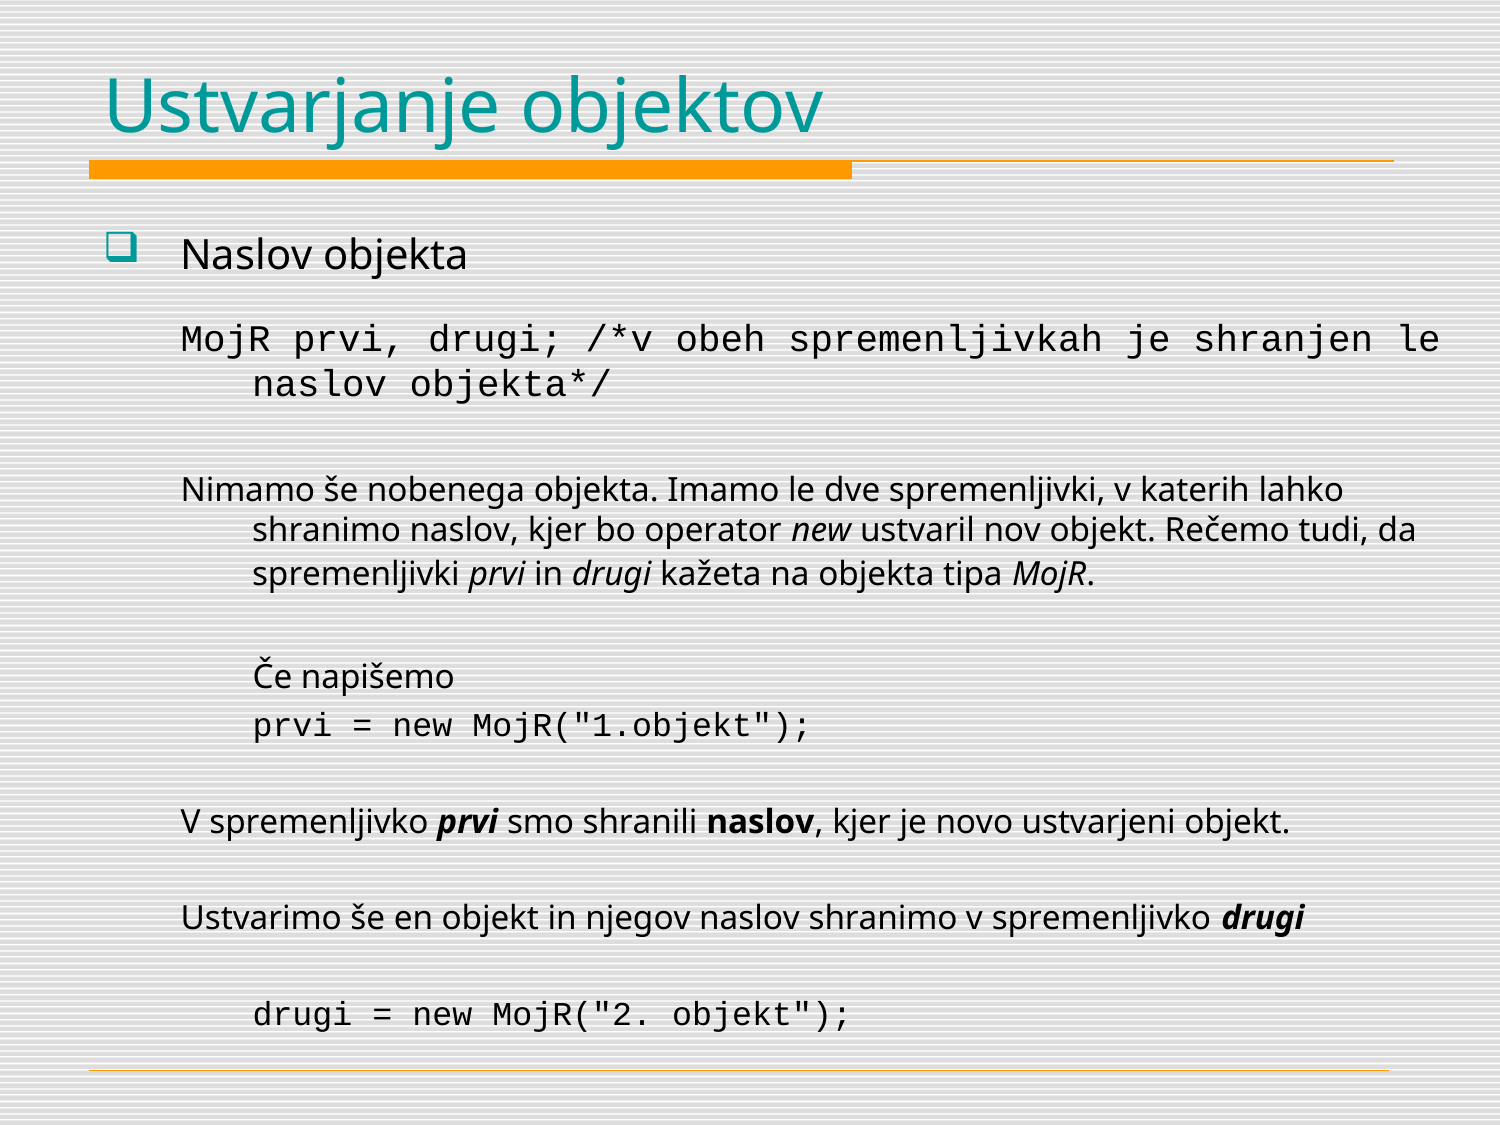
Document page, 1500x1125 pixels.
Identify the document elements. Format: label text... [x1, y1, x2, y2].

list Naslov objekta MojR prvi, drugi; /*v obeh spremenljivkah je shranjen le naslov objekta*/ Nimamo še nobenega objekta. Imamo le dve spremenljivki, v katerih lahko shranimo naslov, kjer bo operator new ustvaril nov objekt. Rečemo tudi, da spremenljivki prvi in drugi kažeta na objekta tipa MojR. Če napišemo prvi = new MojR("1.objekt"); V spremenljivko prvi smo shranili naslov, kjer je novo ustvarjeni objekt. Ustvarimo še en objekt in njegov naslov shranimo v spremenljivko drugi drugi = new MojR("2. objekt"); [88, 220, 1483, 1059]
title Ustvarjanje objektov [88, 42, 1401, 155]
picture [0, 0, 1500, 1125]
